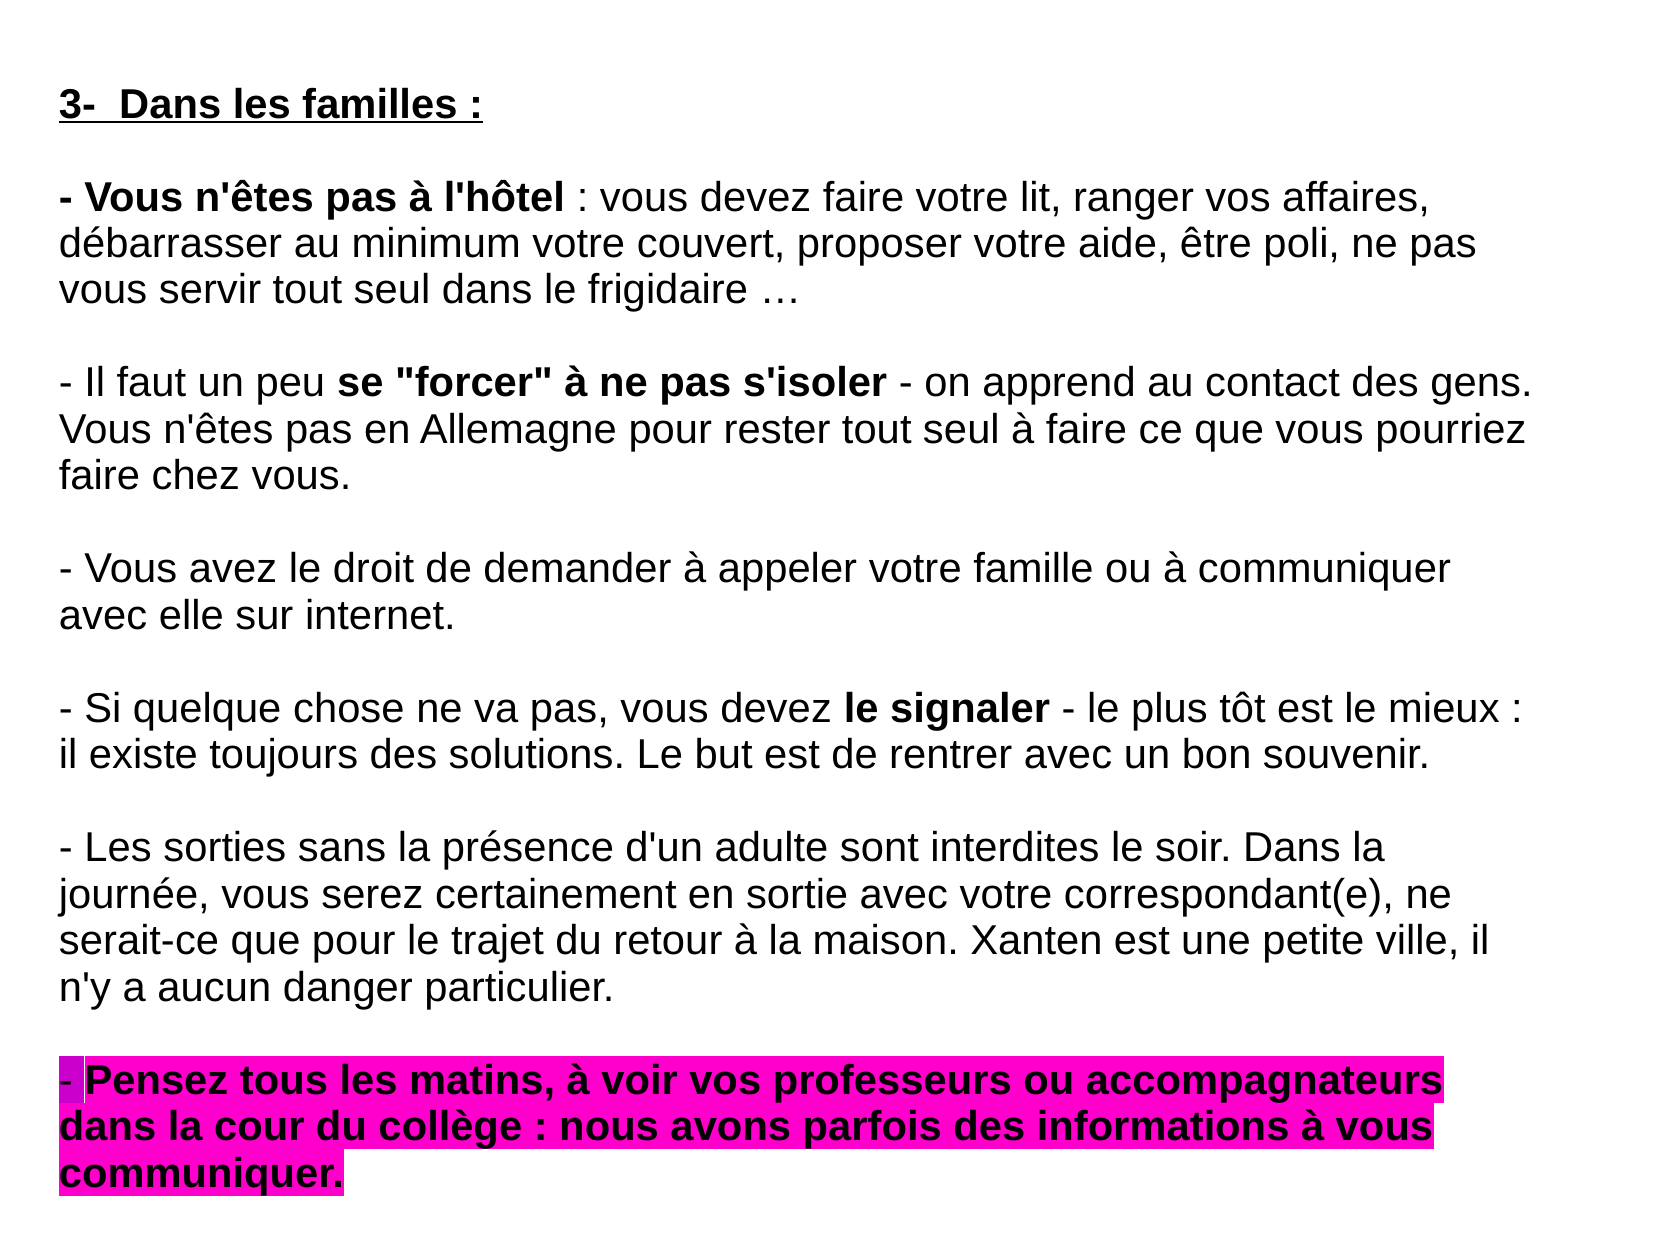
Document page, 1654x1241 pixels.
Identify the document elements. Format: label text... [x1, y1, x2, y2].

title 3- Dans les familles : - Vous n'êtes pas à l'hôtel : vous devez faire votre lit, ranger vos affaires, débarrasser au minimum votre couvert, proposer votre aide, être poli, ne pas vous servir tout seul dans le frigidaire … - Il faut un peu se "forcer" à ne pas s'isoler - on apprend au contact des gens. Vous n'êtes pas en Allemagne pour rester tout seul à faire ce que vous pourriez faire chez vous. - Vous avez le droit de demander à appeler votre famille ou à communiquer avec elle sur internet. - Si quelque chose ne va pas, vous devez le signaler - le plus tôt est le mieux : il existe toujours des solutions. Le but est de rentrer avec un bon souvenir. - Les sorties sans la présence d'un adulte sont interdites le soir. Dans la journée, vous serez certainement en sortie avec votre correspondant(e), ne serait-ce que pour le trajet du retour à la maison. Xanten est une petite ville, il n'y a aucun danger particulier. - Pensez tous les matins, à voir vos professeurs ou accompagnateurs dans la cour du collège : nous avons parfois des informations à vous communiquer. [59, 73, 1548, 1203]
